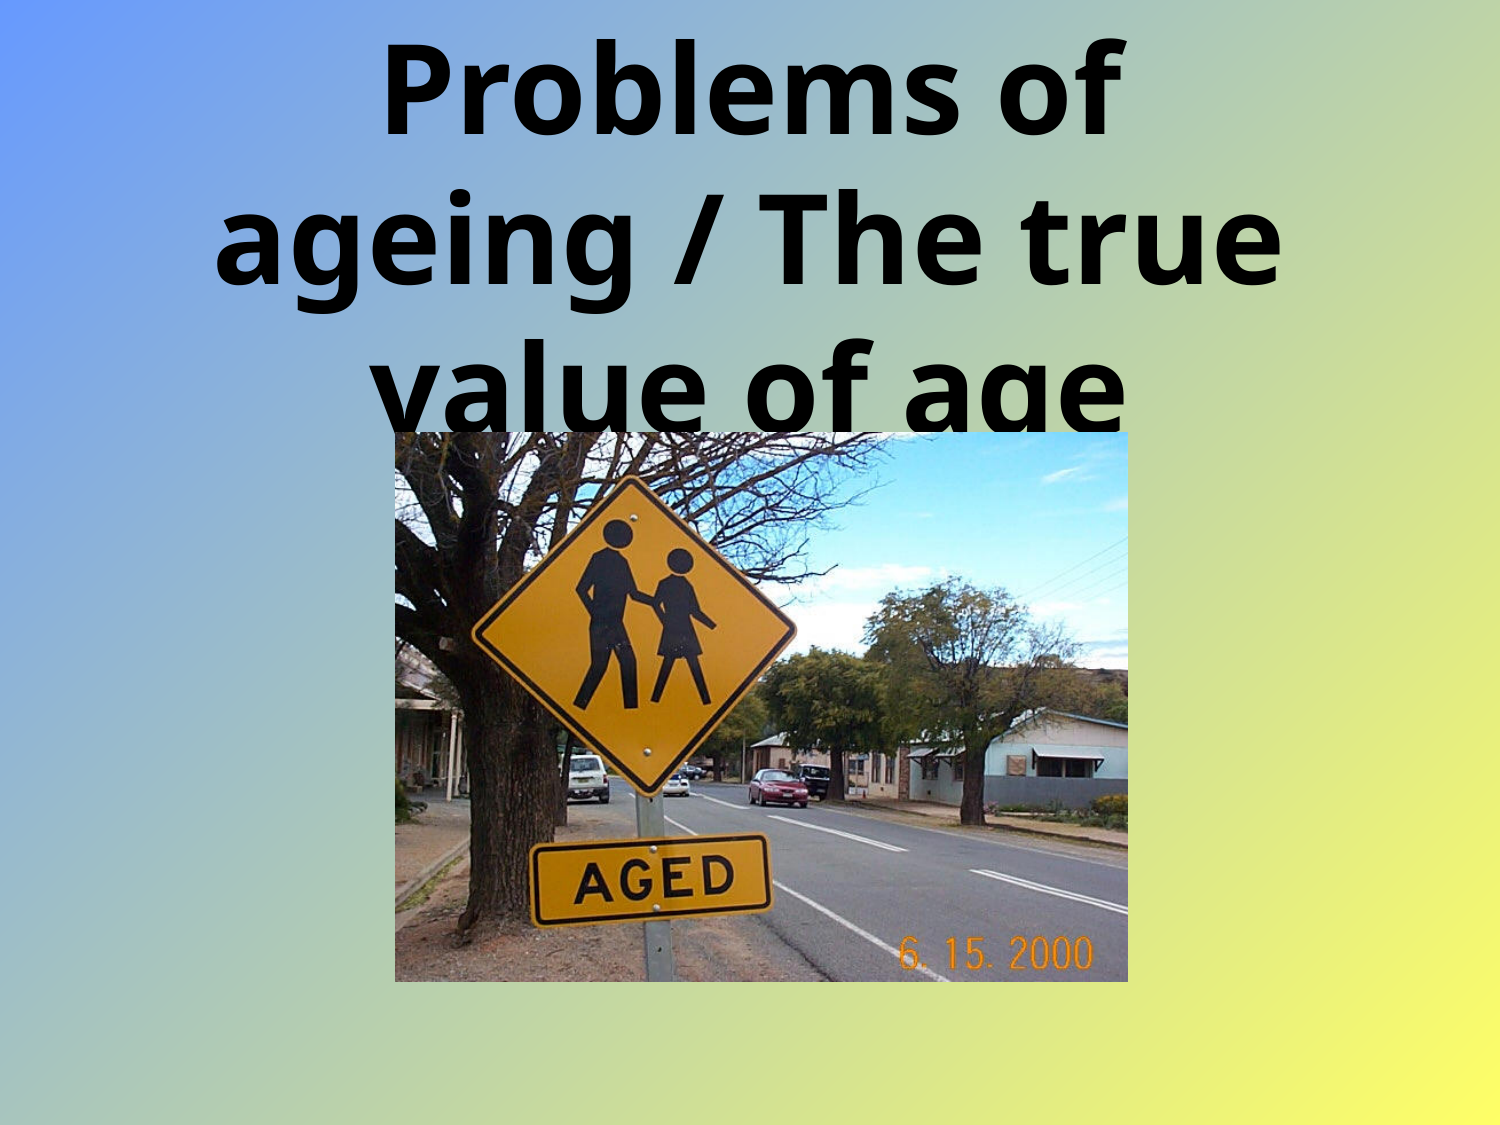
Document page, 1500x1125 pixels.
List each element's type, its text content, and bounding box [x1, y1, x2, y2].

picture [395, 432, 1128, 982]
title Problems of ageing / The true value of age [112, 113, 1388, 355]
